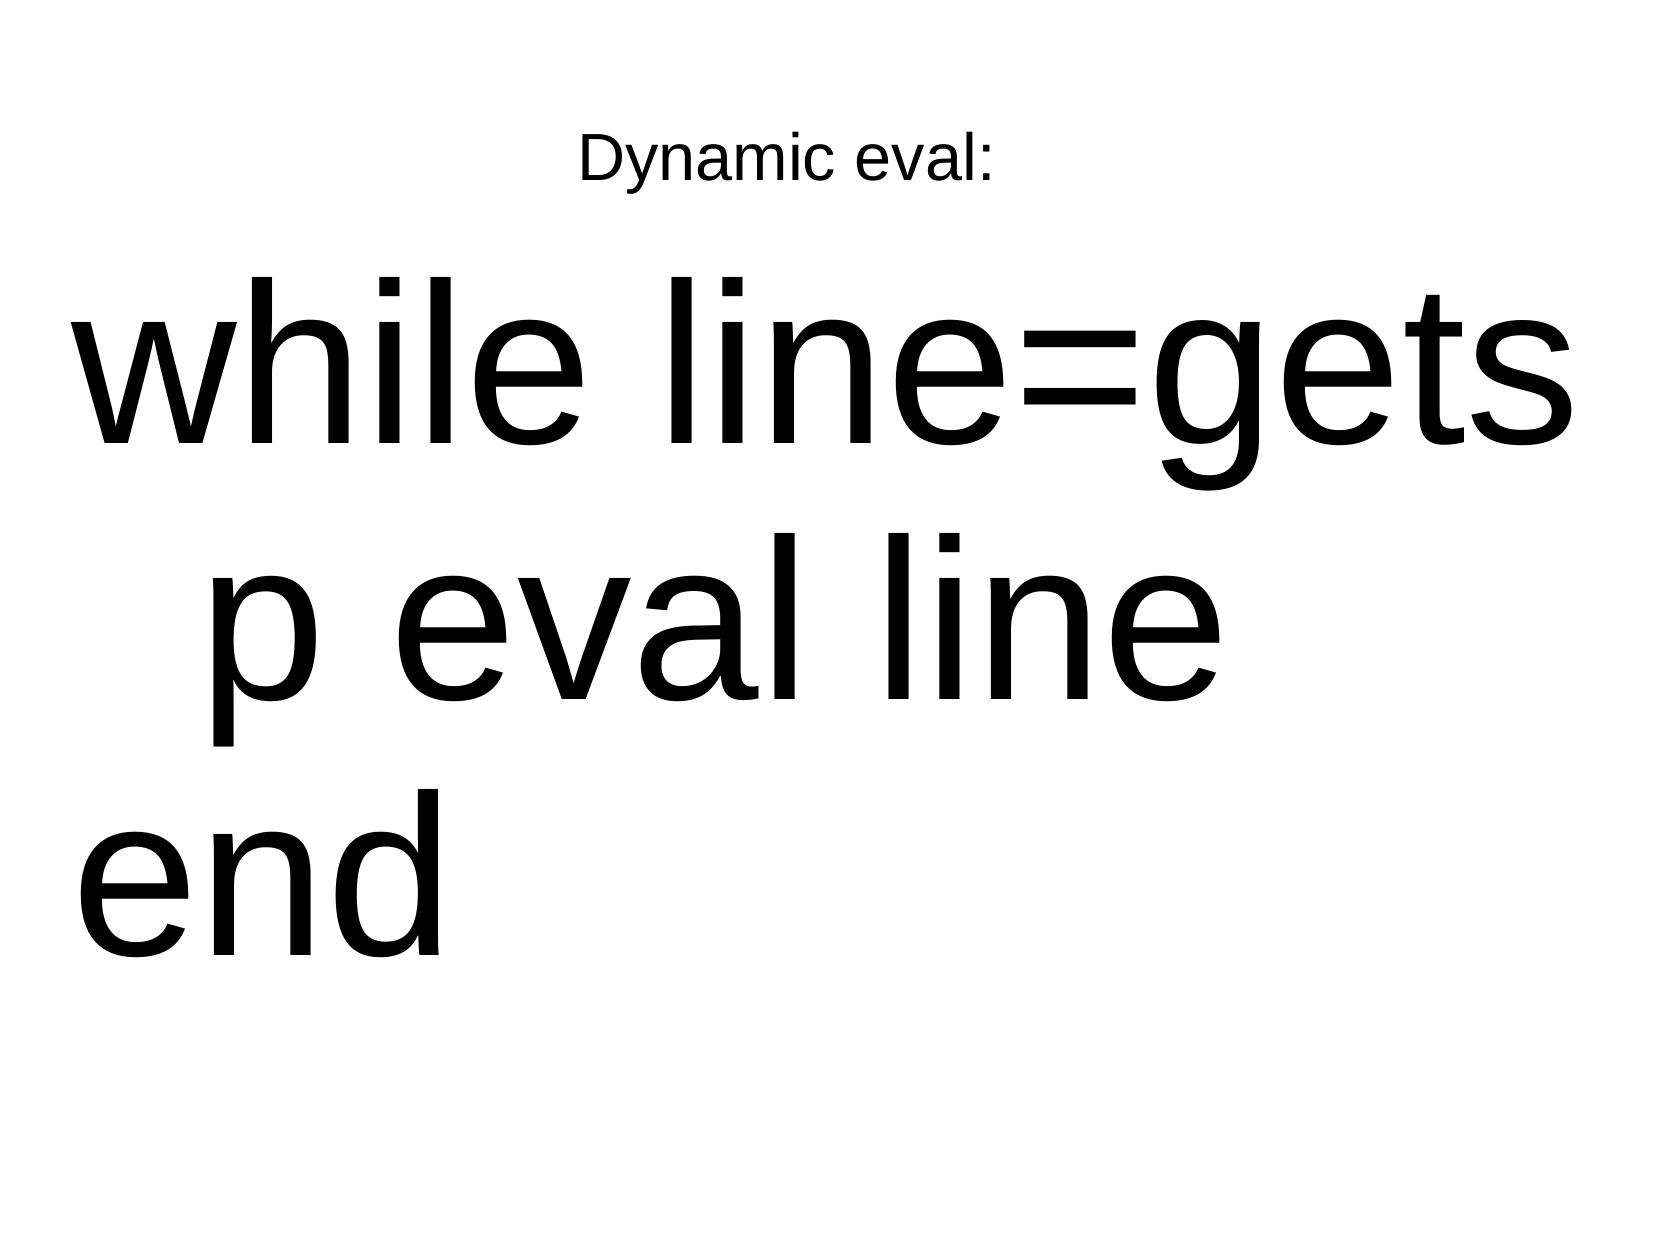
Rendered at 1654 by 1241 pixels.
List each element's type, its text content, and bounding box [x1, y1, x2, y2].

text_box Dynamic eval: [562, 112, 1012, 202]
text_box while line=gets p eval line end [56, 228, 1597, 1012]
